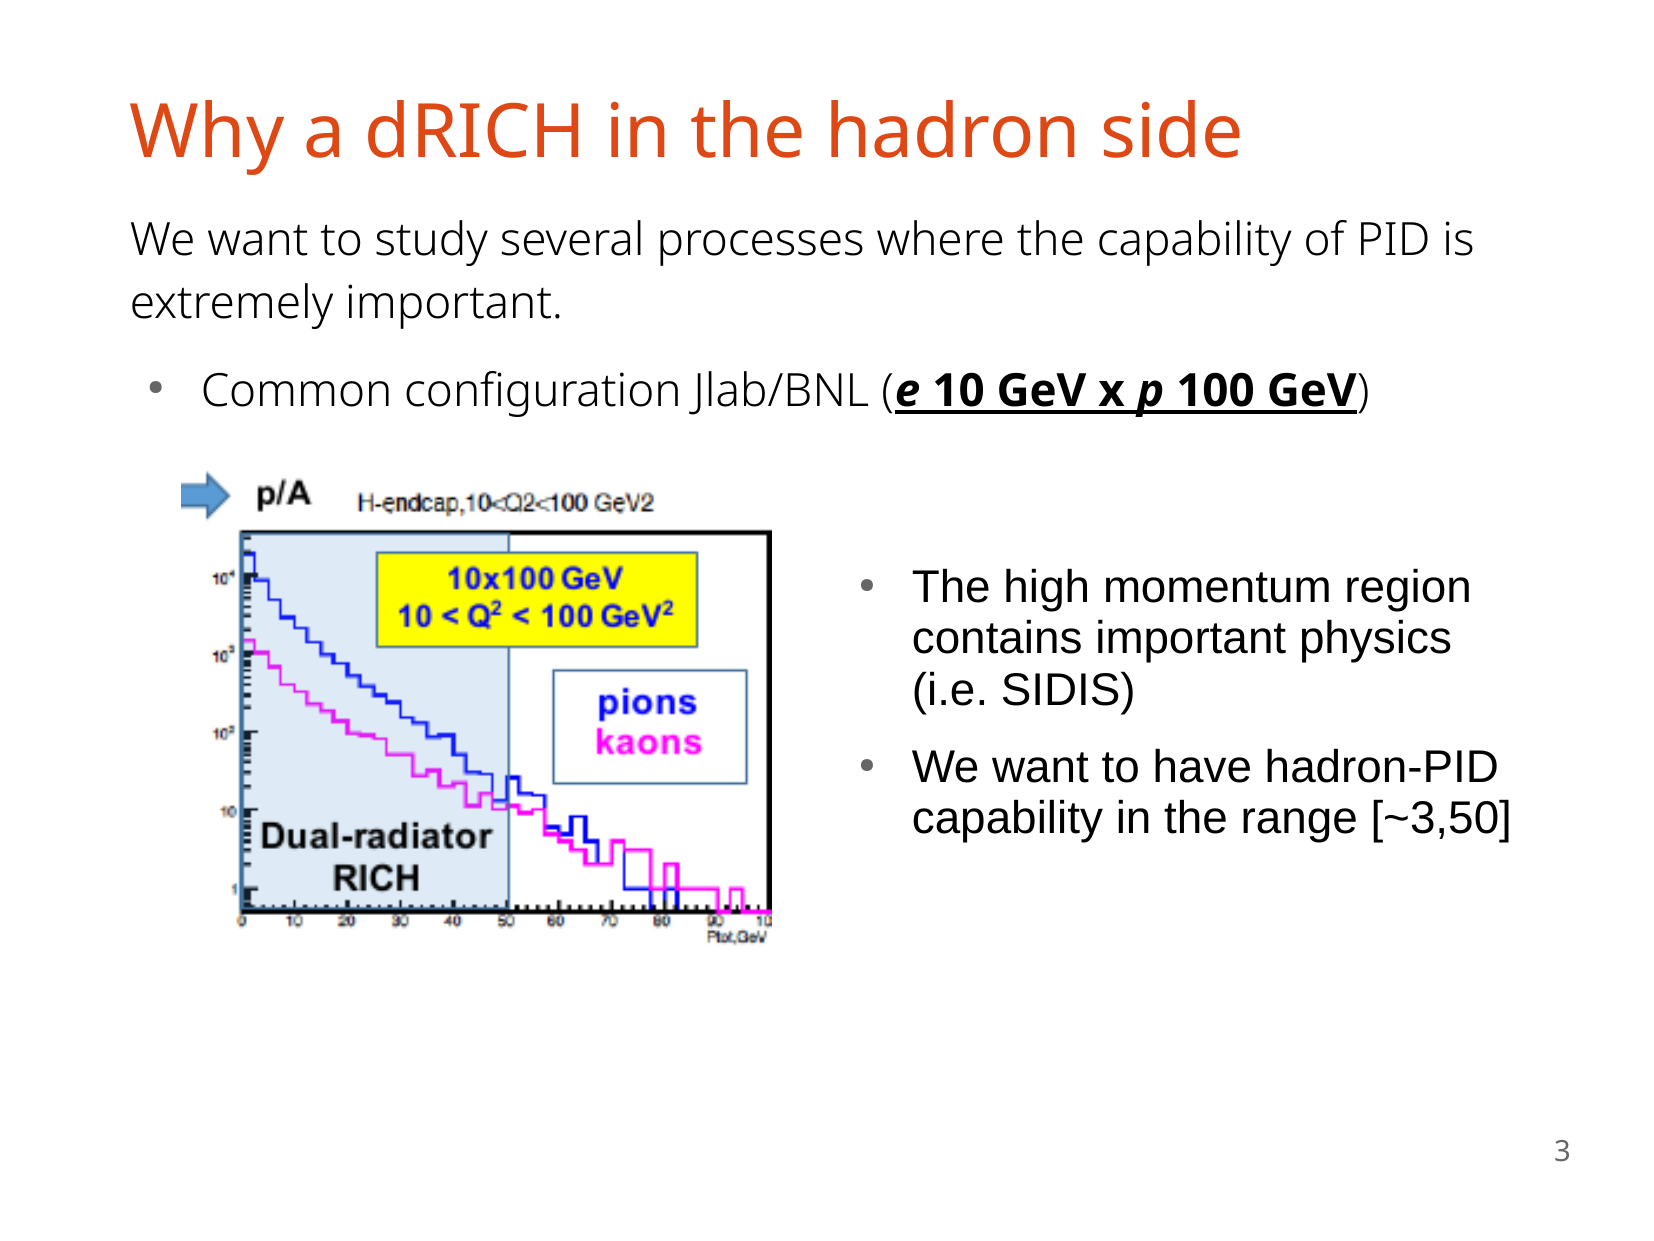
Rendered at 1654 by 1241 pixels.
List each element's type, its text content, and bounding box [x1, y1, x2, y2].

picture [181, 465, 772, 962]
list The high momentum region contains important physics (i.e. SIDIS) We want to have hadron-PID capability in the range [~3,50] [841, 561, 1519, 902]
list We want to study several processes where the capability of PID is extremely important. Common configuration Jlab/BNL (e 10 GeV x p 100 GeV) [129, 206, 1518, 420]
title Why a dRICH in the hadron side [129, 64, 1518, 192]
